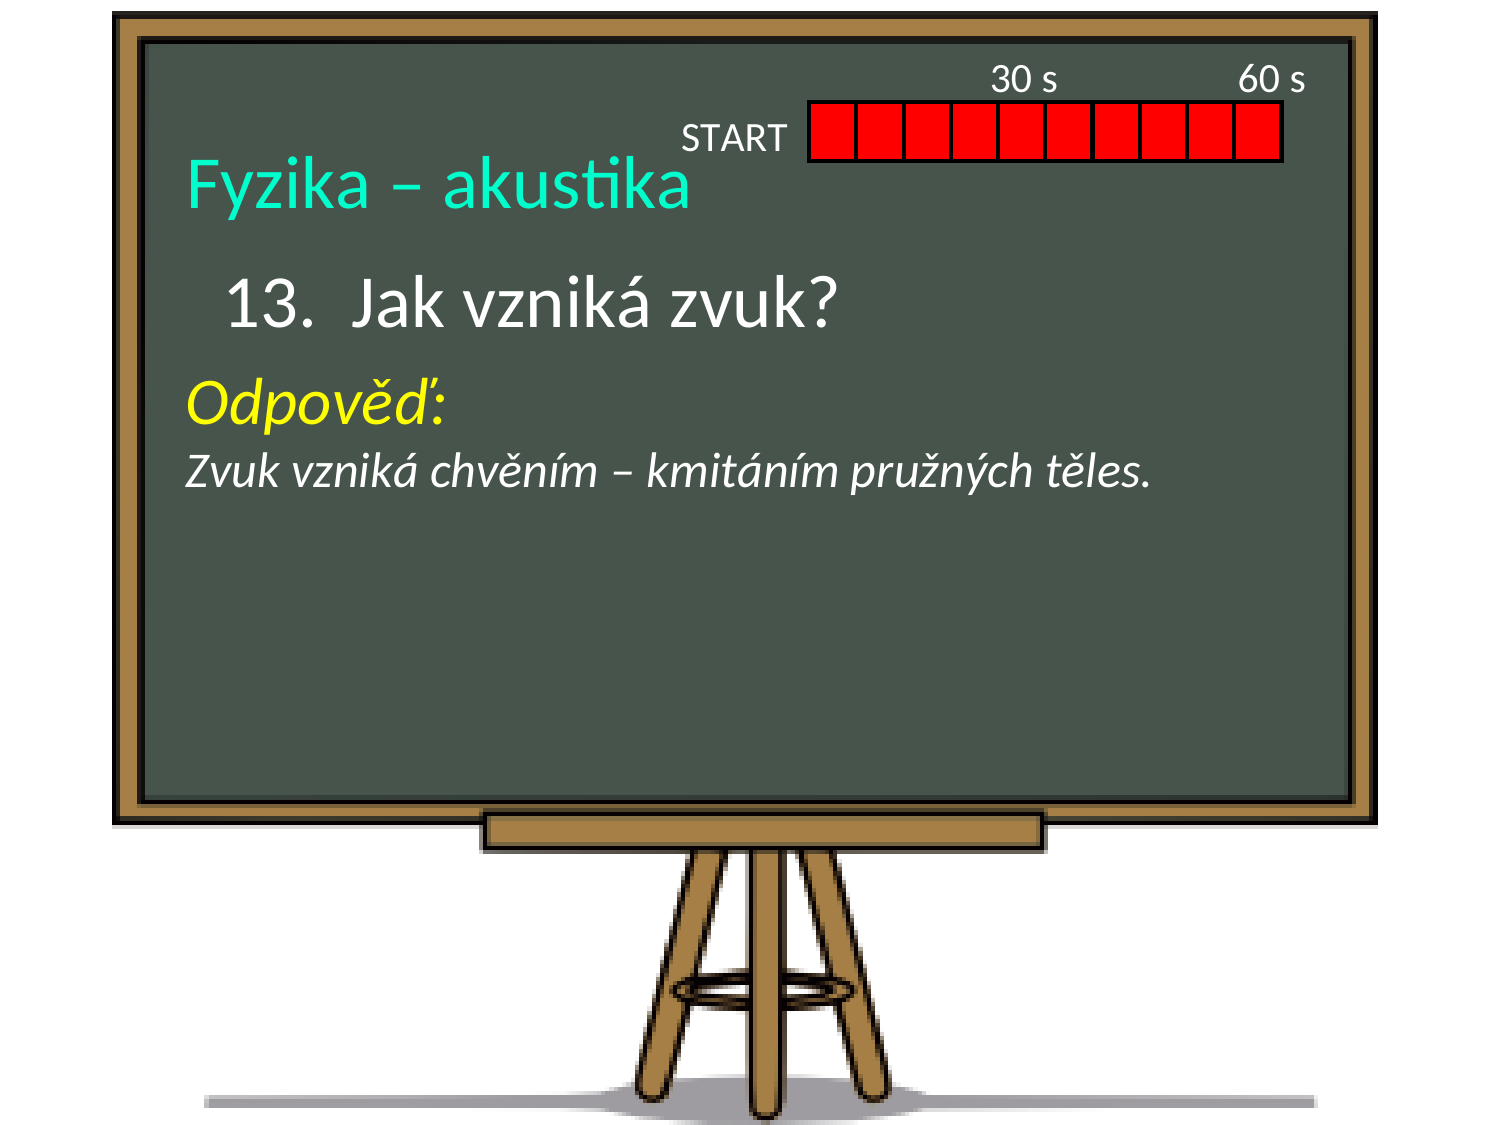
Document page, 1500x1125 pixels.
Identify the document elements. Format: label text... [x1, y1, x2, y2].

text_box Odpověď: Zvuk vzniká chvěním – kmitáním pružných těles. [171, 349, 1270, 846]
text_box Fyzika – akustika [171, 125, 709, 231]
text_box START [666, 101, 803, 168]
text_box 13. Jak vzniká zvuk? [208, 244, 1101, 349]
text_box 30 s [975, 42, 1073, 109]
text_box 60 s [1222, 42, 1321, 109]
picture [112, 11, 1378, 1125]
text_box [809, 101, 1282, 161]
